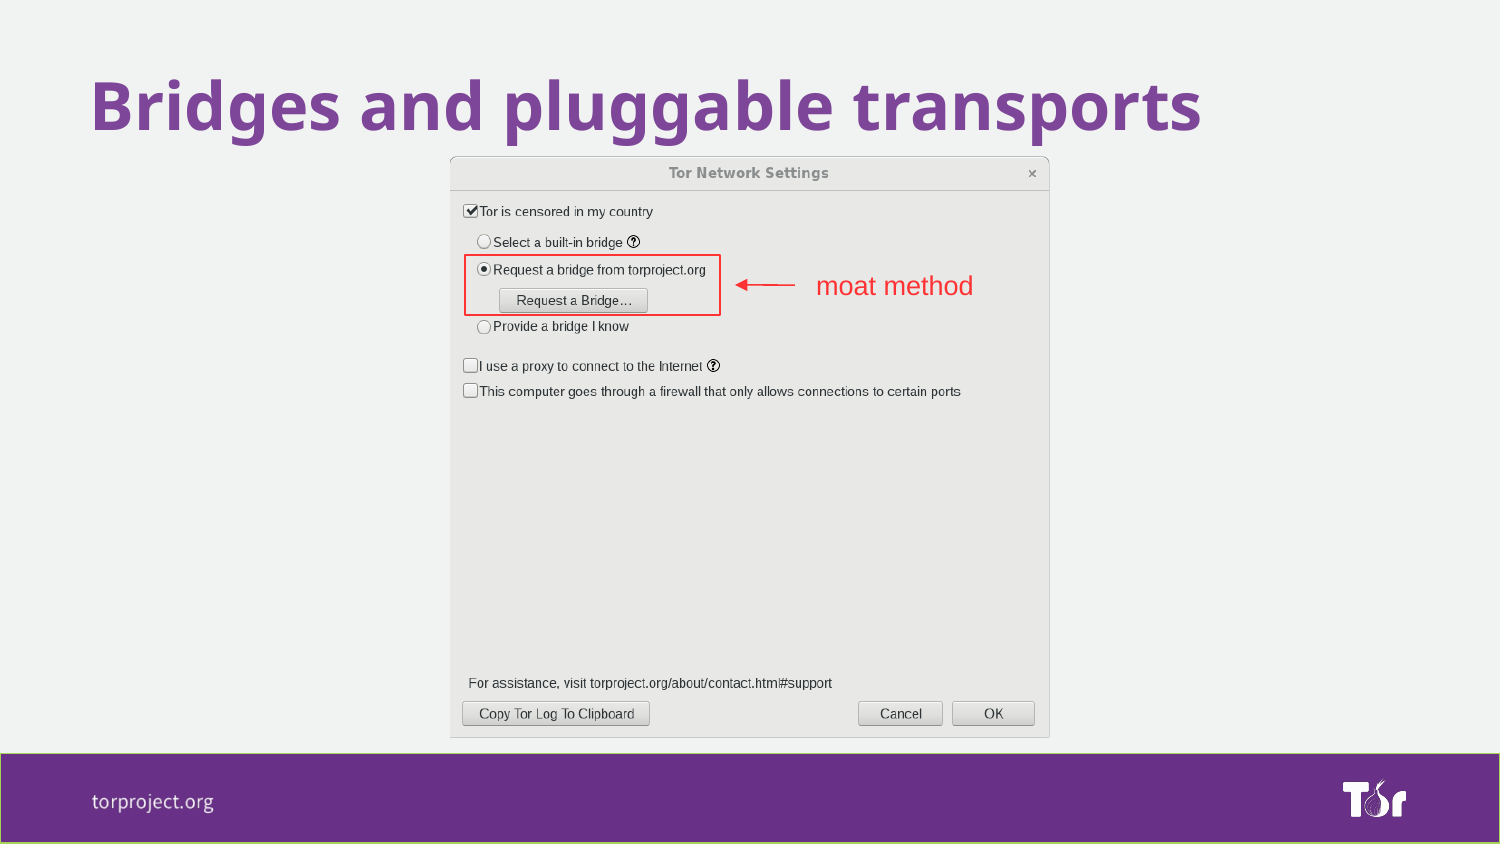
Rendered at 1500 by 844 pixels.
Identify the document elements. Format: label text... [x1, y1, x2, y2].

picture [75, 780, 604, 821]
text_box moat method [801, 261, 989, 307]
picture [1343, 778, 1406, 817]
text_box Bridges and pluggable transports [75, 33, 1425, 174]
picture [450, 156, 1050, 738]
